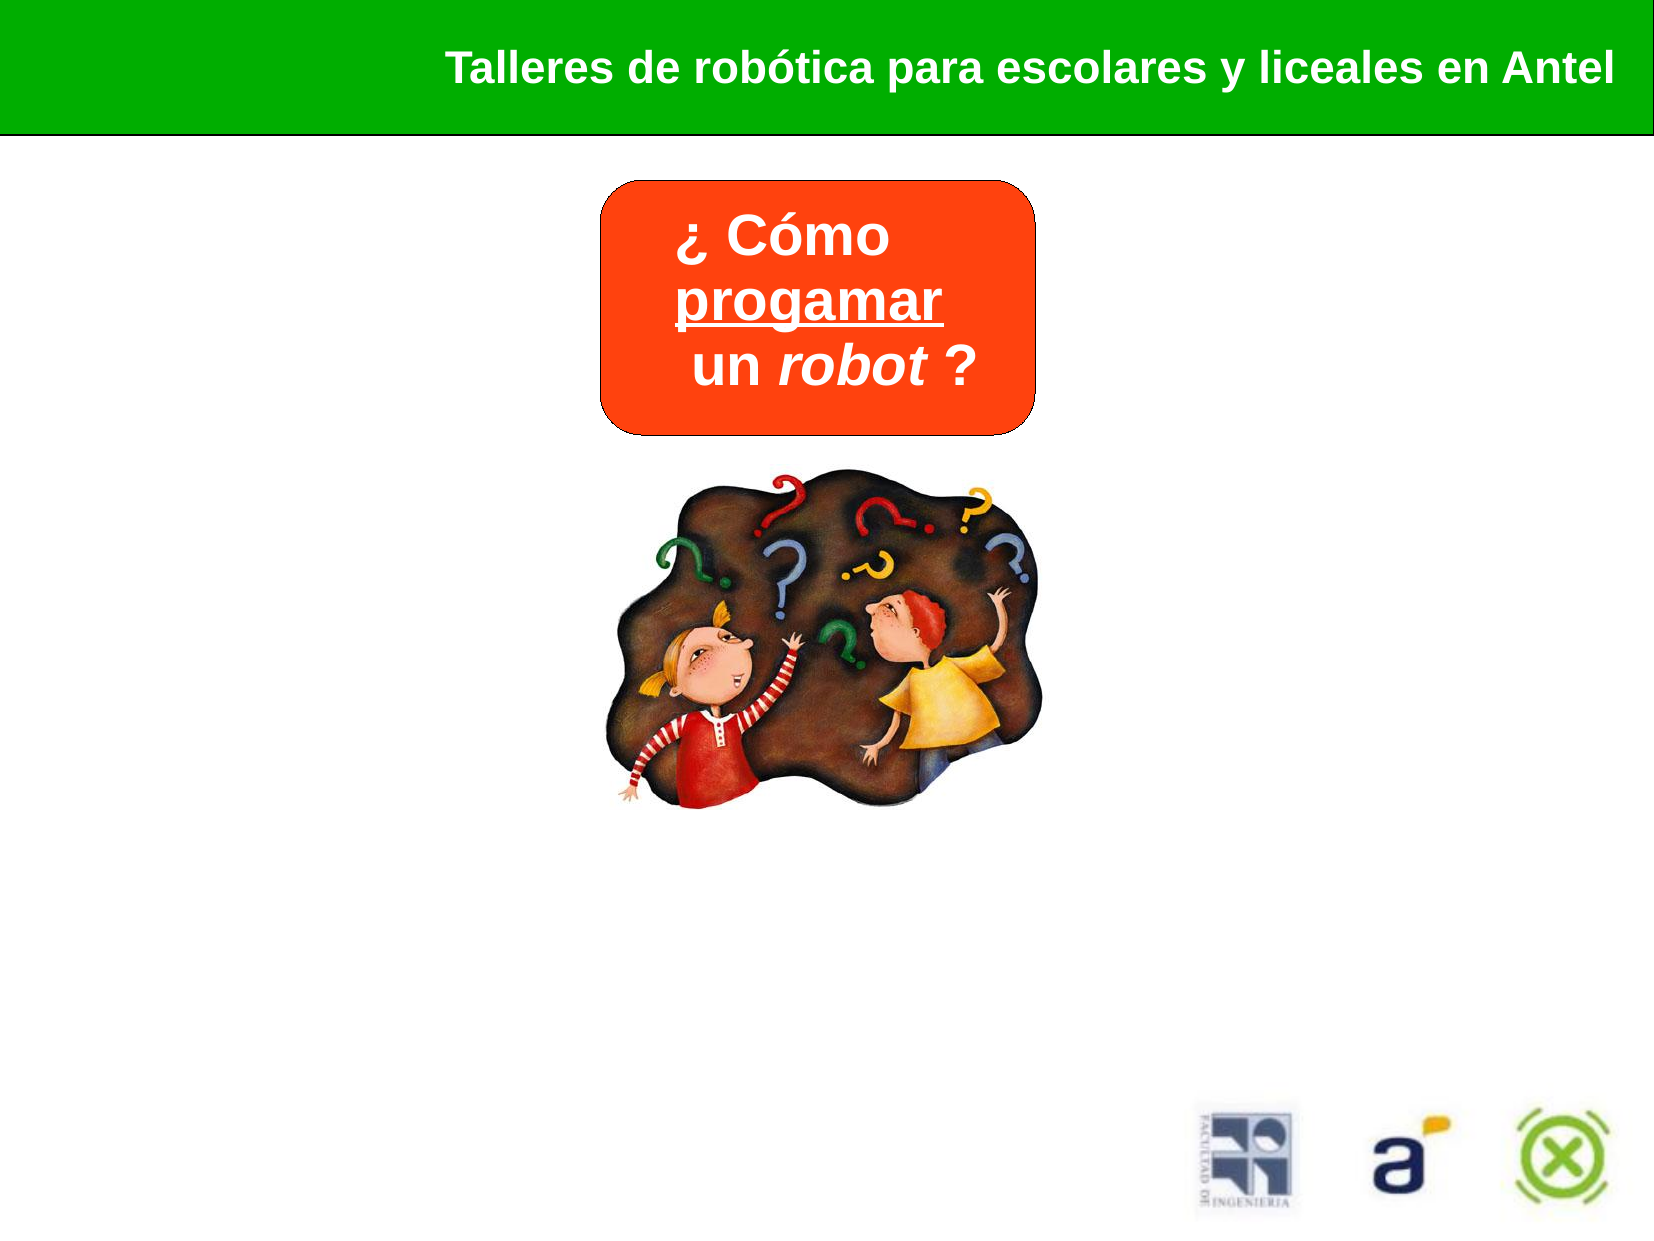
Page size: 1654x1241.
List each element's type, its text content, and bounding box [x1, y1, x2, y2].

picture [0, 136, 1654, 1241]
text_box ¿ Cómo progamar un robot ? [660, 195, 994, 410]
text_box [600, 180, 1036, 436]
text_box Talleres de robótica para escolares y liceales en Antel [0, 0, 1654, 135]
